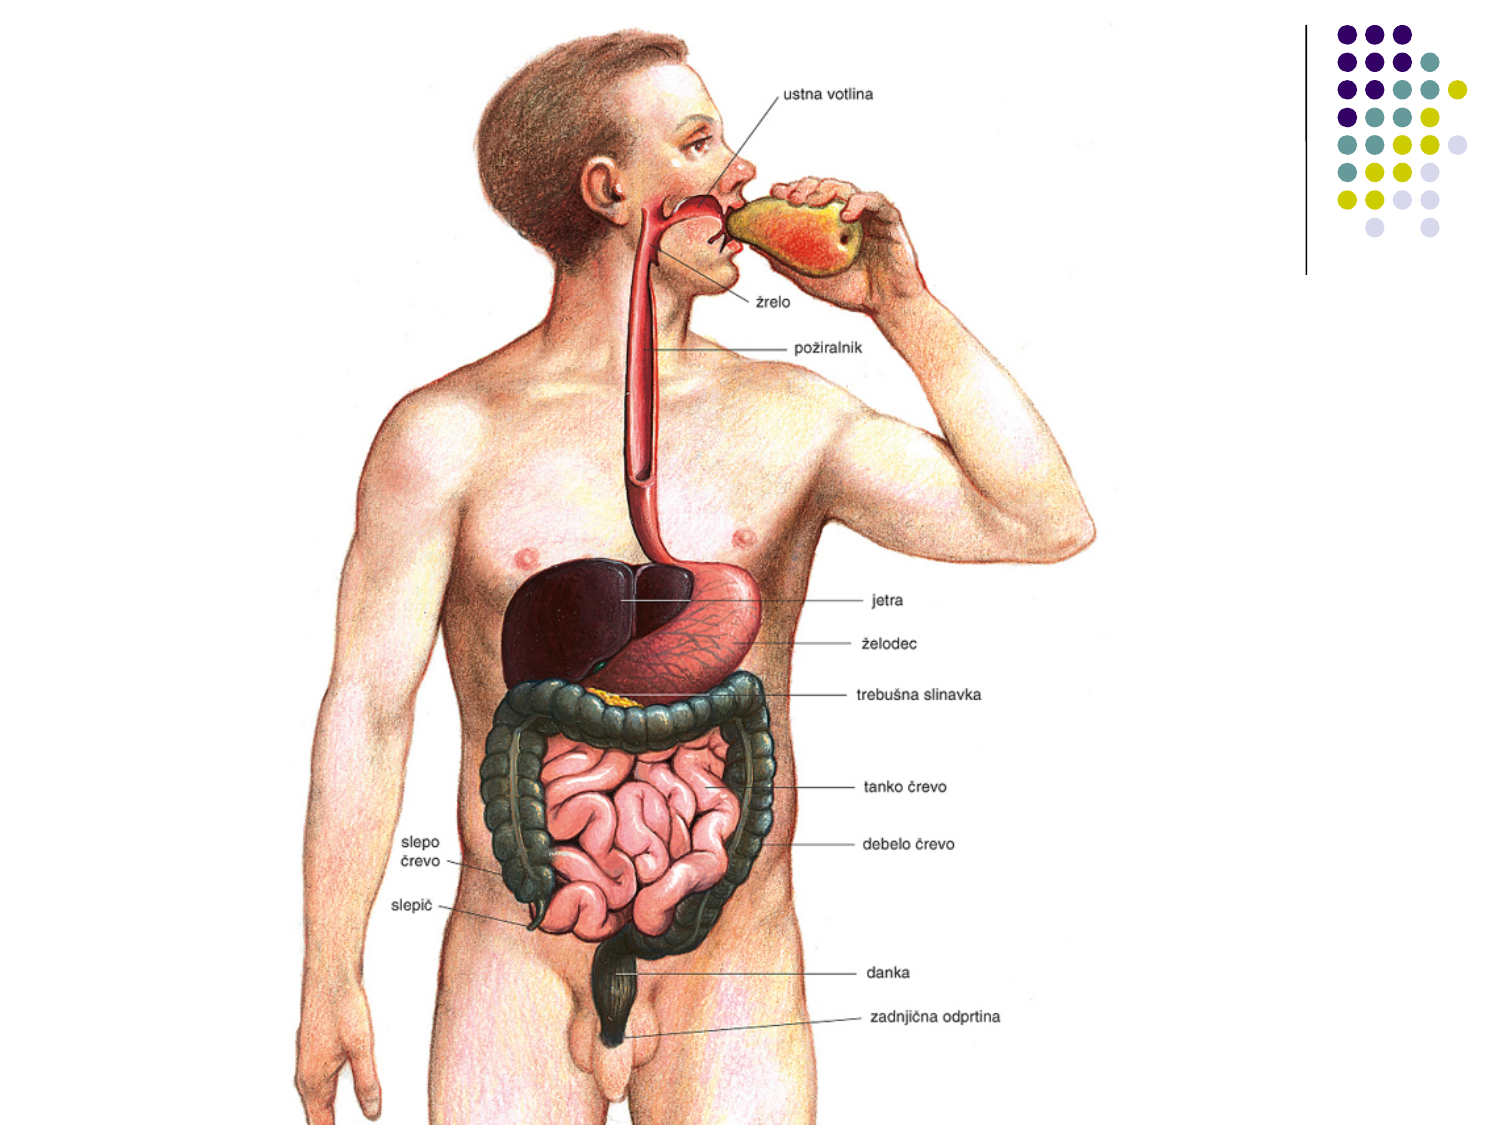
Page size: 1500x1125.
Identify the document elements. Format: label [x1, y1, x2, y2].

picture [135, 0, 1120, 1125]
